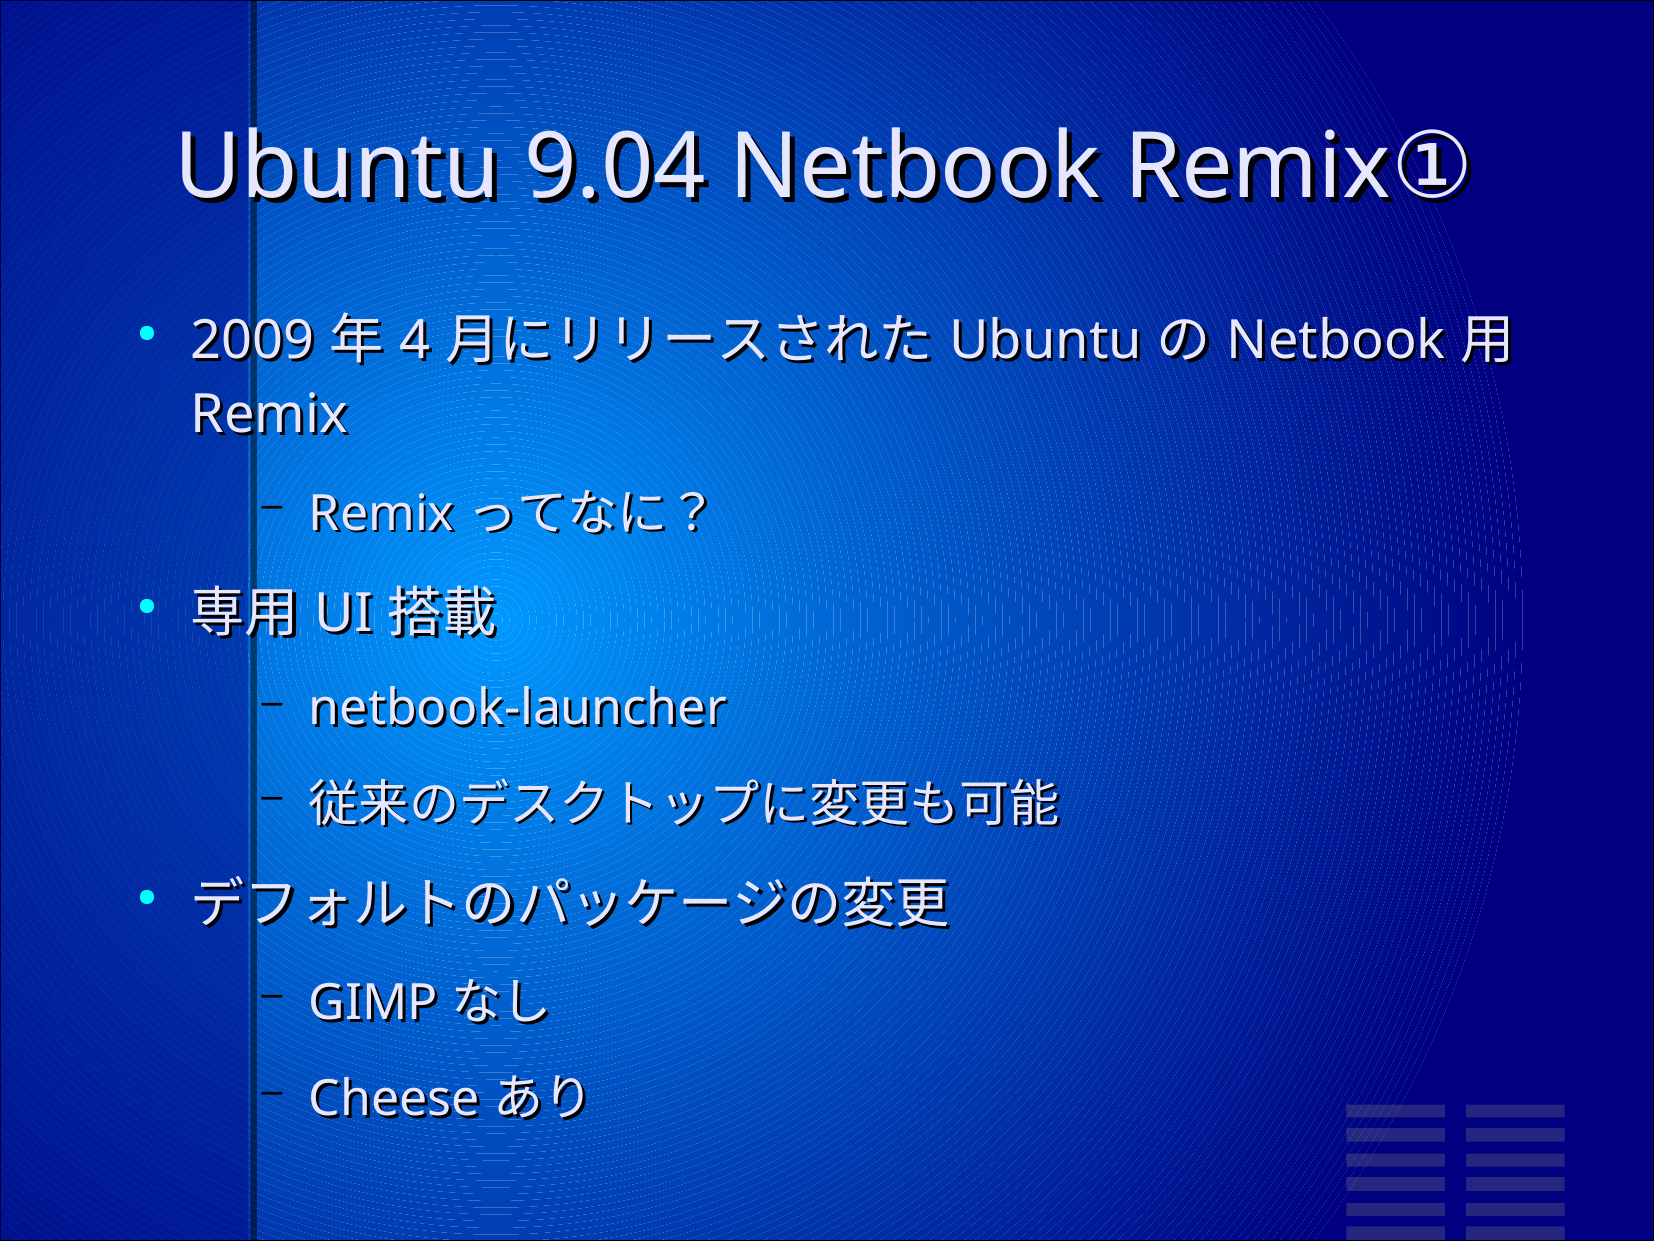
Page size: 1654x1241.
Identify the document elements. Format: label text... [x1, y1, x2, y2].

title Ubuntu 9.04 Netbook Remix① [118, 58, 1531, 266]
list 2009年4月にリリースされたUbuntuのNetbook用Remix Remixってなに？ 専用UI搭載 netbook-launcher 従来のデスクトップに変更も可能 デフォルトのパッケージの変更 GIMPなし Cheeseあり [119, 295, 1533, 1164]
